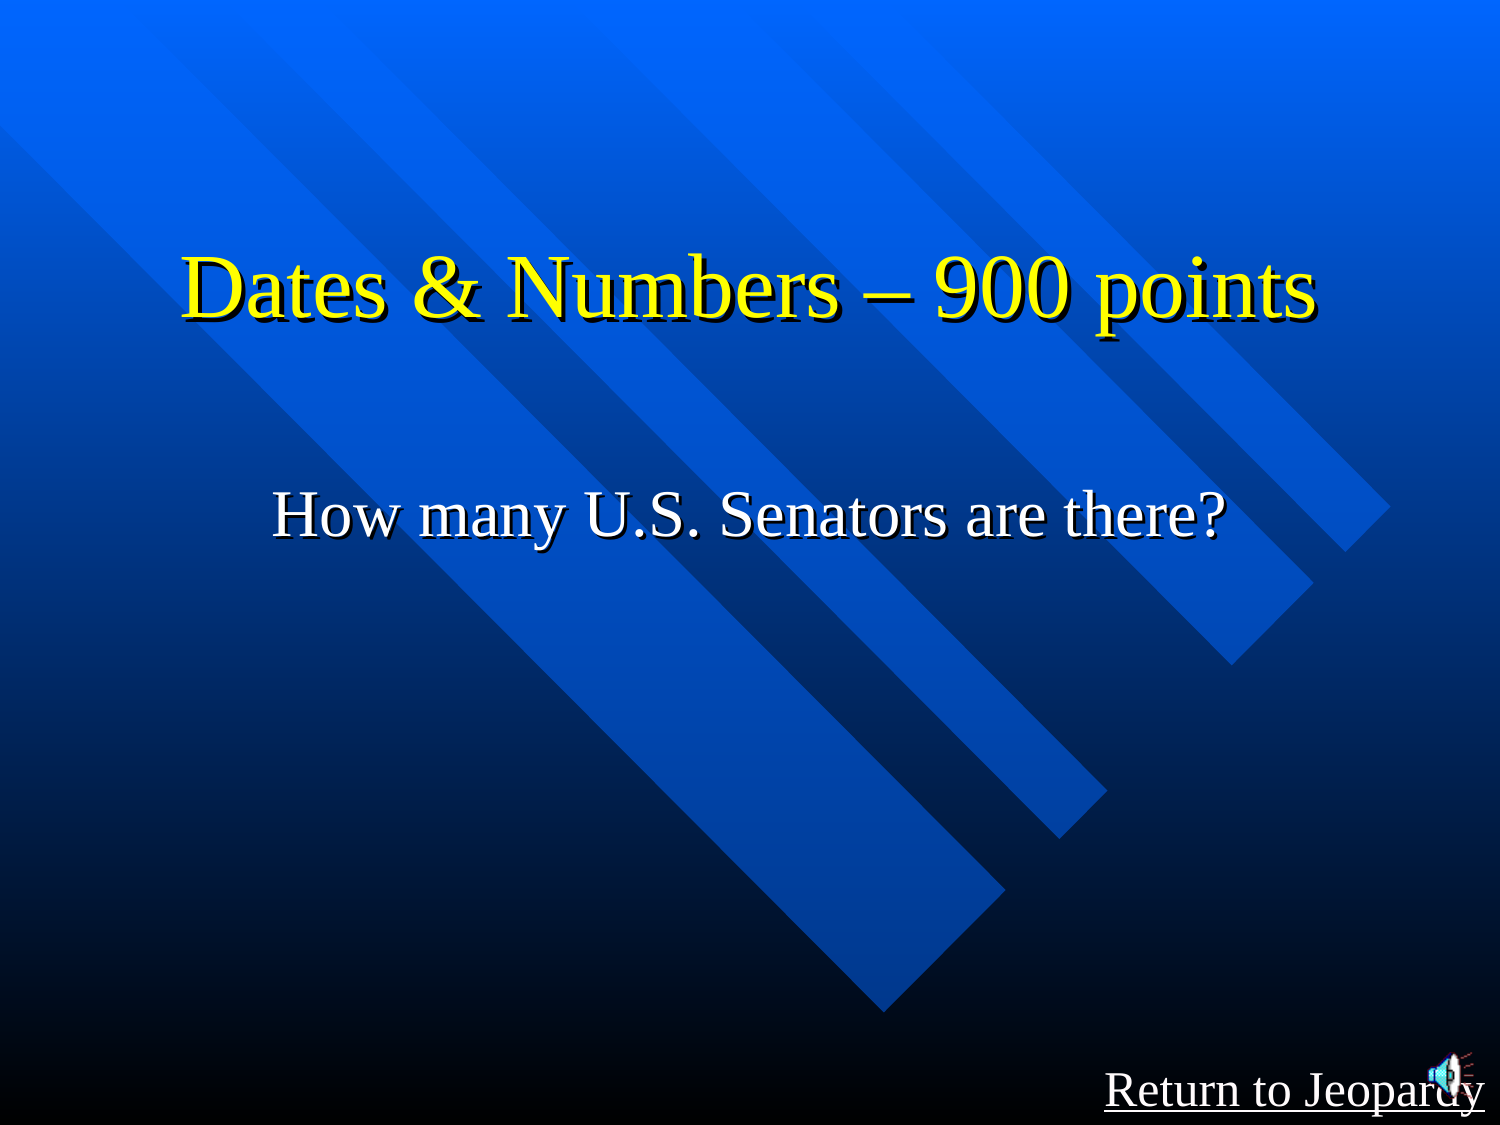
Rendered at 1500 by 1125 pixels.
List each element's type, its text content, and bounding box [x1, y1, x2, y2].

text_box Return to Jeopardy [1089, 1048, 1500, 1125]
subtitle How many U.S. Senators are there? [225, 462, 1276, 751]
picture [1426, 1051, 1477, 1102]
title Dates & Numbers – 900 points [112, 187, 1388, 375]
